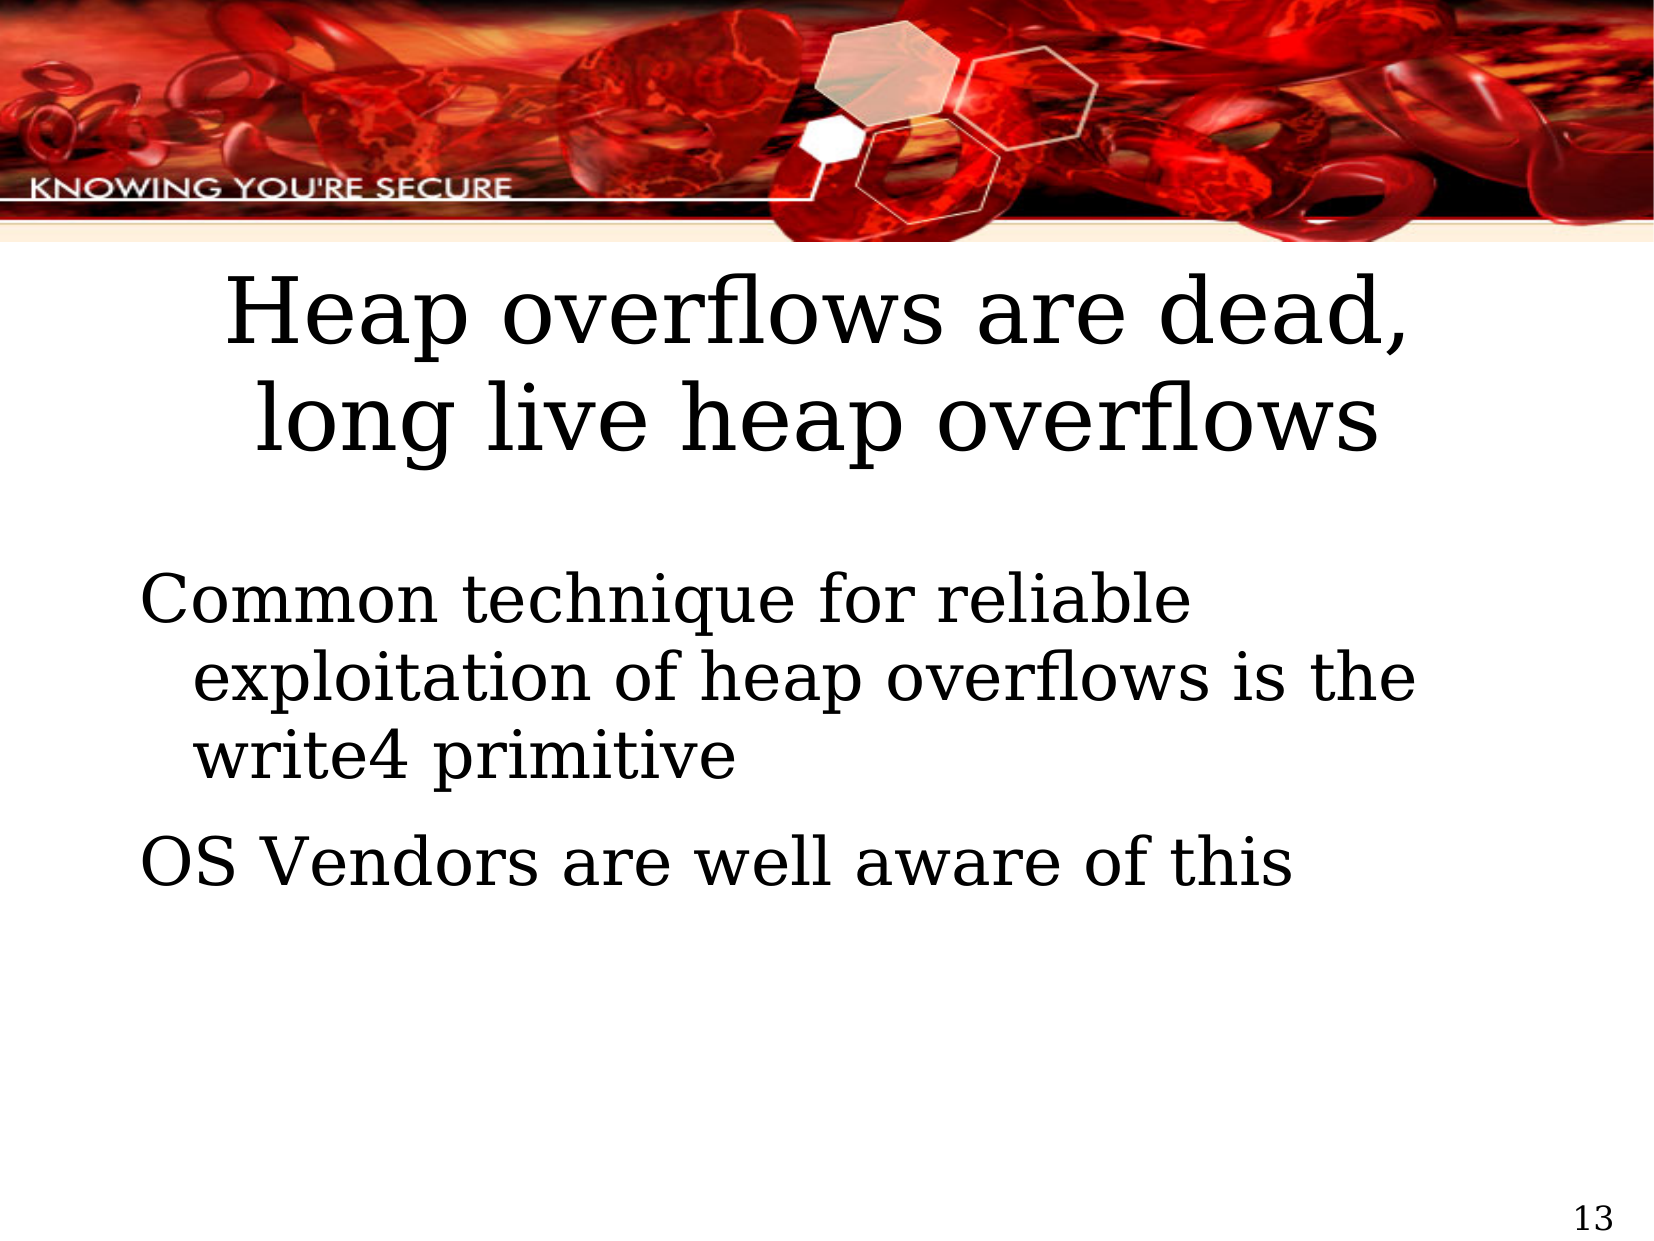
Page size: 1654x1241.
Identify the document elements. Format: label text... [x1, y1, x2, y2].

picture [0, 0, 1654, 242]
list Common technique for reliable exploitation of heap overflows is the write4 primitive OS Vendors are well aware of this [121, 560, 1534, 1127]
title Heap overflows are dead, long live heap overflows [113, 258, 1526, 473]
